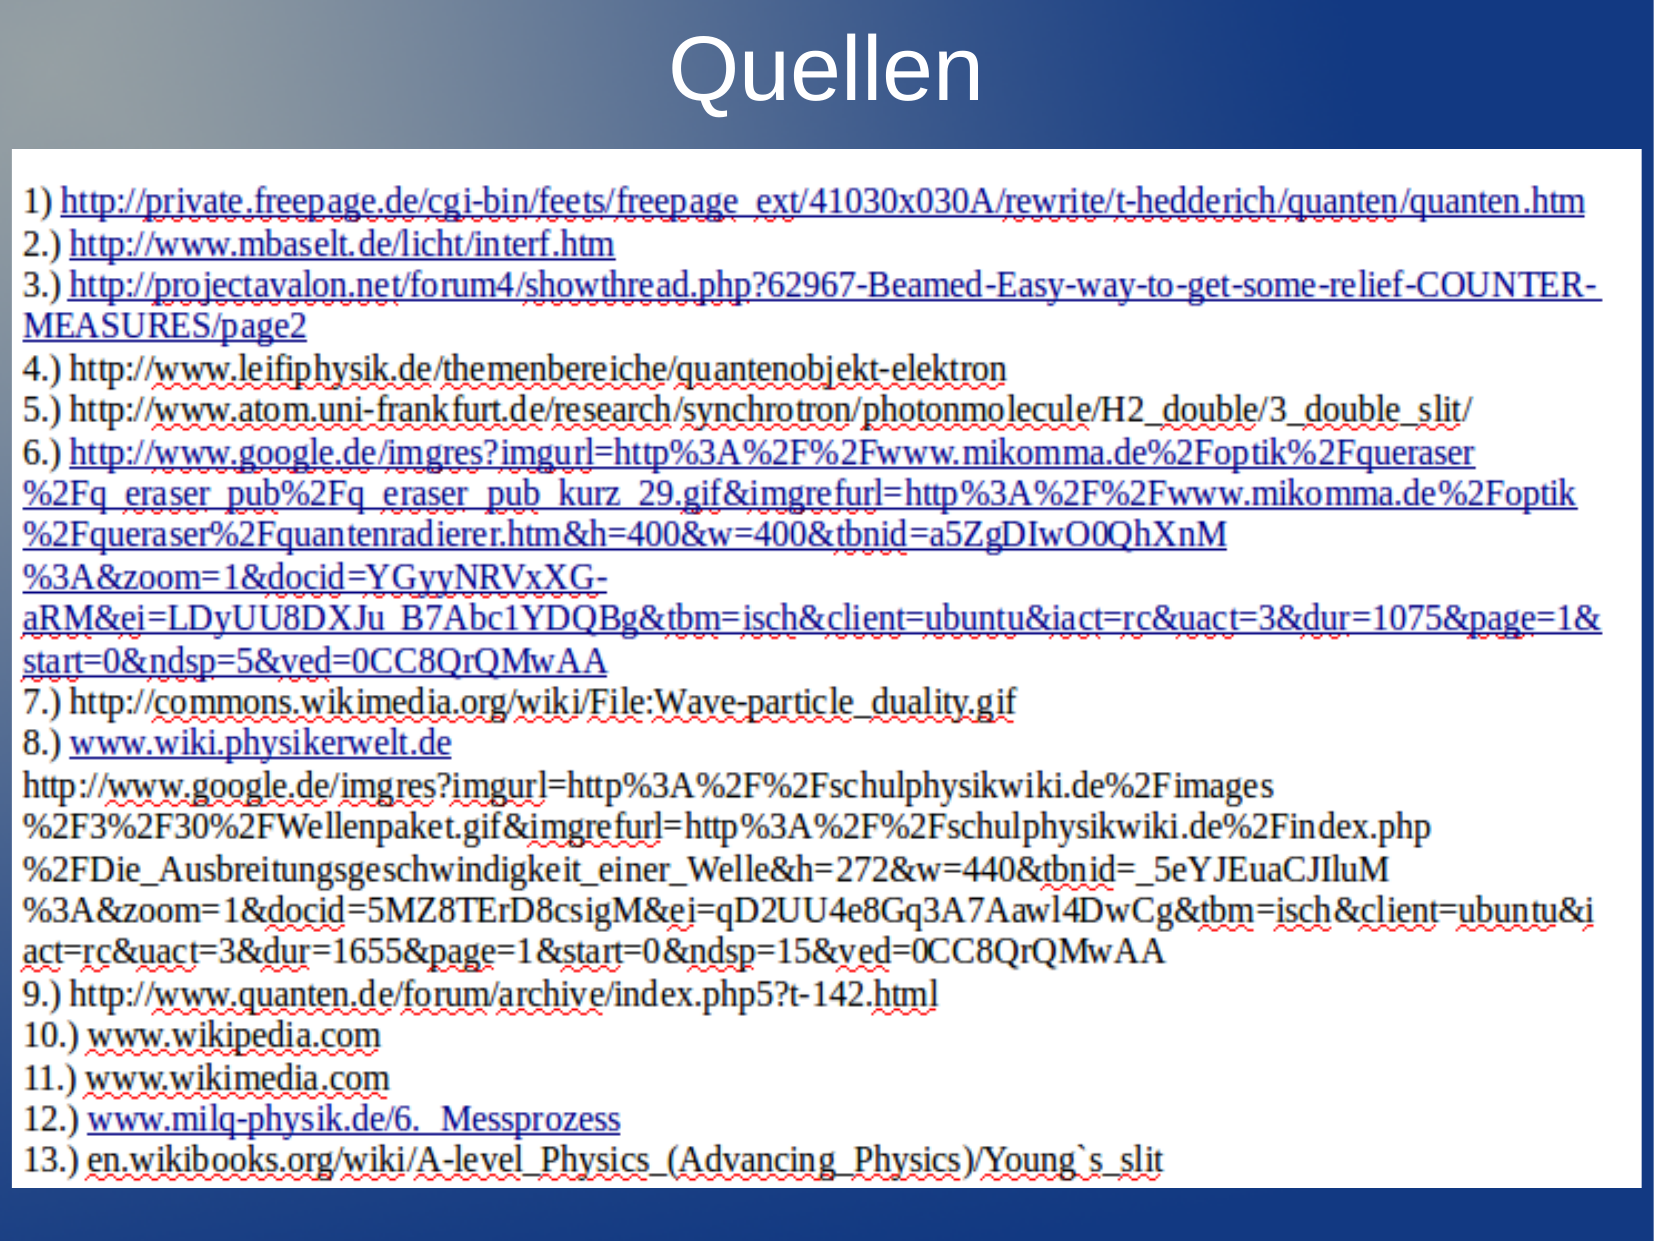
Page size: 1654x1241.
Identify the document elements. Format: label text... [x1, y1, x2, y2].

title Quellen [82, 17, 1571, 121]
picture [0, 0, 1654, 1241]
